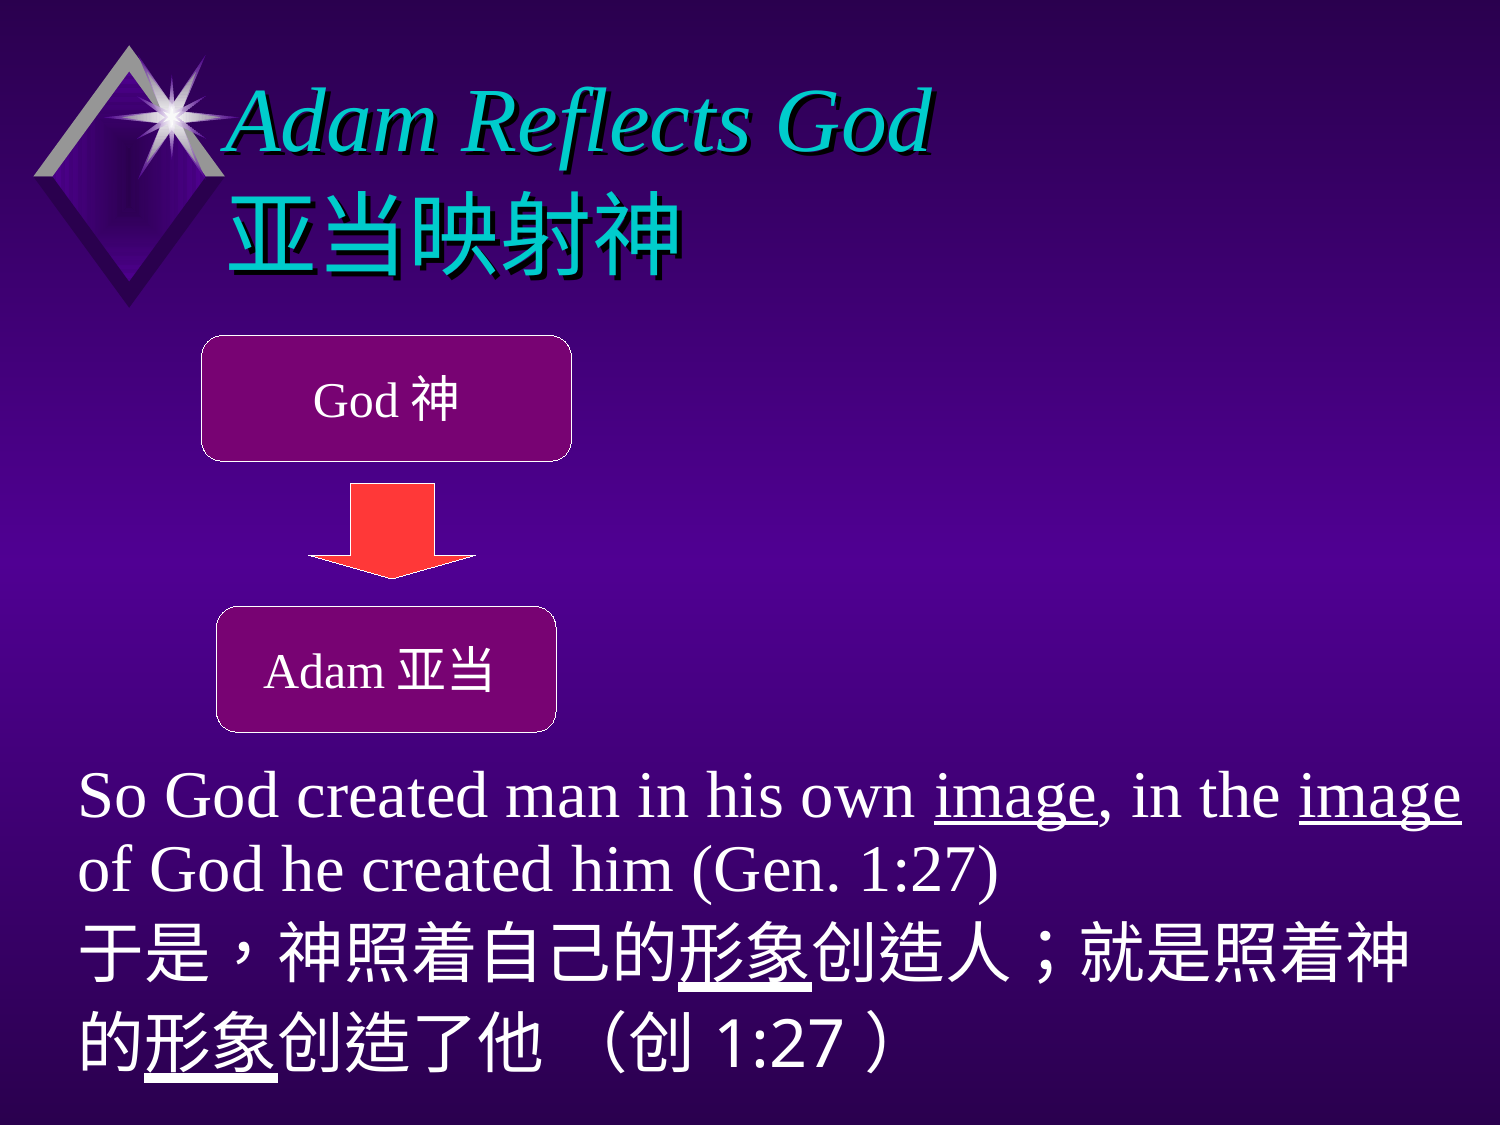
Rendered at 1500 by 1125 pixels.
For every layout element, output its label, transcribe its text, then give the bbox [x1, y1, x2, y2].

title Adam Reflects God 亚当映射神 [224, 65, 1388, 301]
text_box Adam亚当 [216, 606, 557, 733]
text_box So God created man in his own image, in the image of God he created him (Gen. 1:27) 于是，神照着自己的形象创造人；就是照着神的形象创造了他 （创1:27） [62, 750, 1481, 1102]
text_box [308, 483, 476, 579]
text_box God神 [201, 335, 572, 462]
